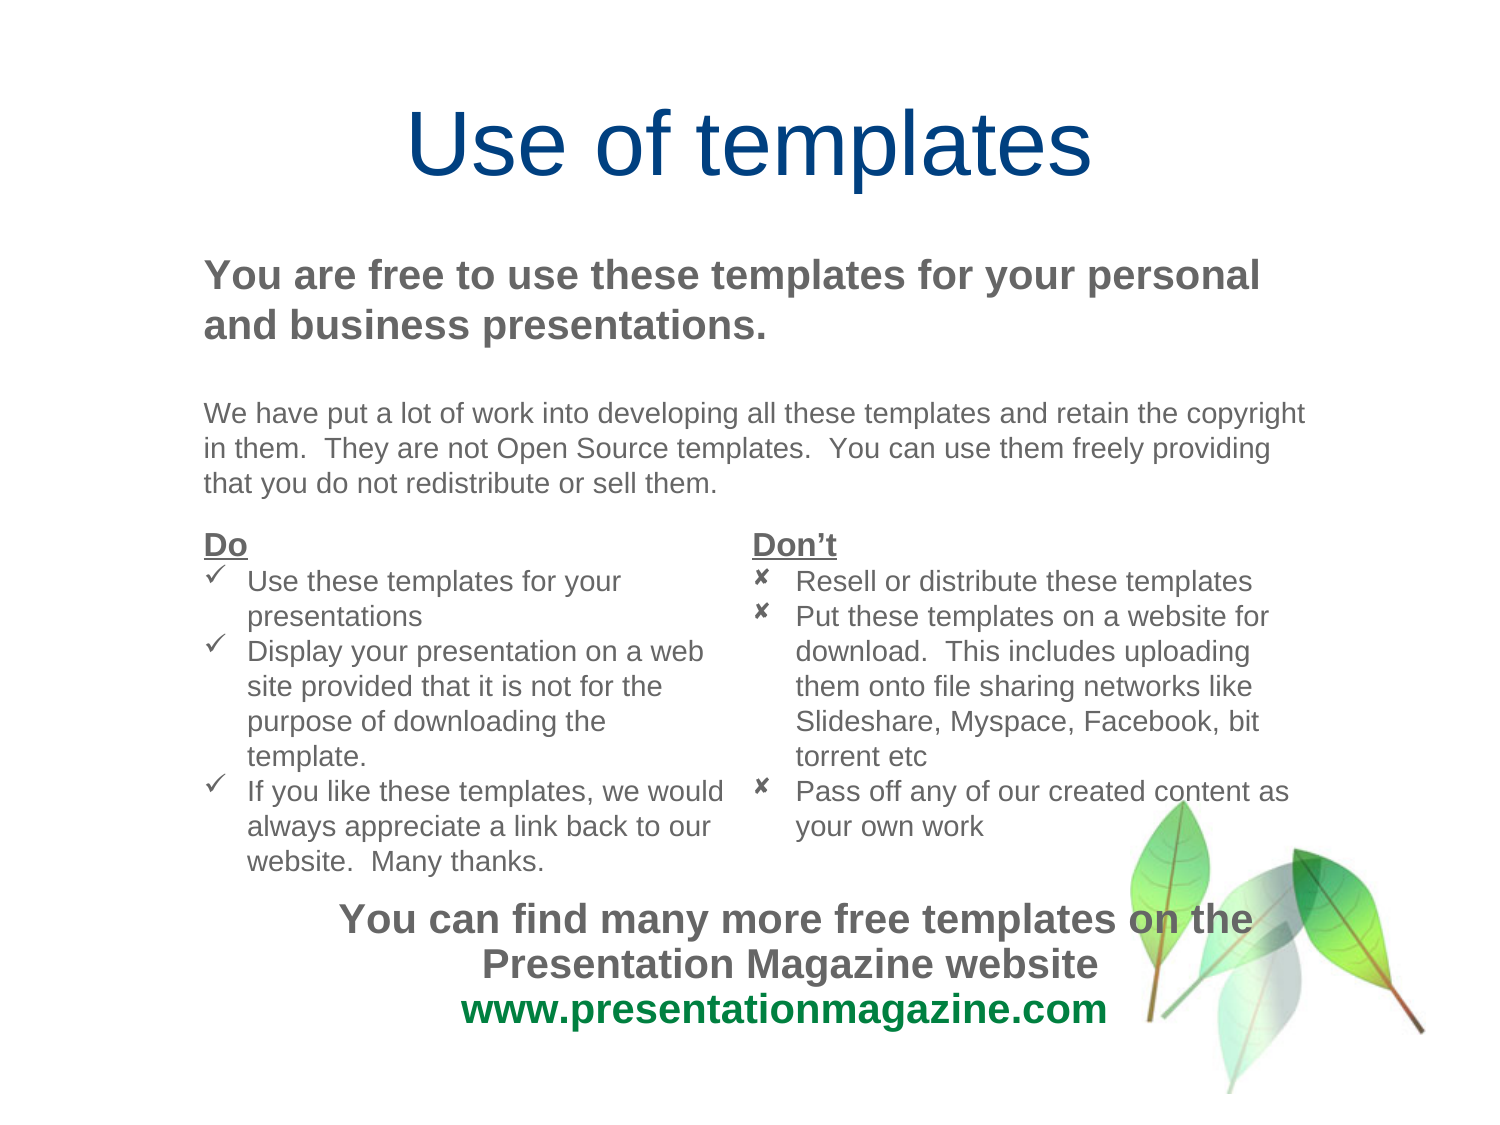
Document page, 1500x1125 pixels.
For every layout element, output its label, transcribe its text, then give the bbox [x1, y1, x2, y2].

text_box You can find many more free templates on the Presentation Magazine website www.presentationmagazine.com [171, 889, 1347, 1041]
text_box You are free to use these templates for your personal and business presentations. [188, 240, 1329, 356]
picture [1130, 799, 1426, 1094]
text_box Don’t Resell or distribute these templates Put these templates on a website for download. This includes uploading them onto file sharing networks like Slideshare, Myspace, Facebook, bit torrent etc Pass off any of our created content as your own work [737, 515, 1335, 851]
text_box Do Use these templates for your presentations Display your presentation on a web site provided that it is not for the purpose of downloading the template. If you like these templates, we would always appreciate a link back to our website. Many thanks. [188, 515, 749, 889]
title Use of templates [75, 45, 1426, 233]
text_box We have put a lot of work into developing all these templates and retain the copyright in them. They are not Open Source templates. You can use them freely providing that you do not redistribute or sell them. [188, 387, 1326, 508]
